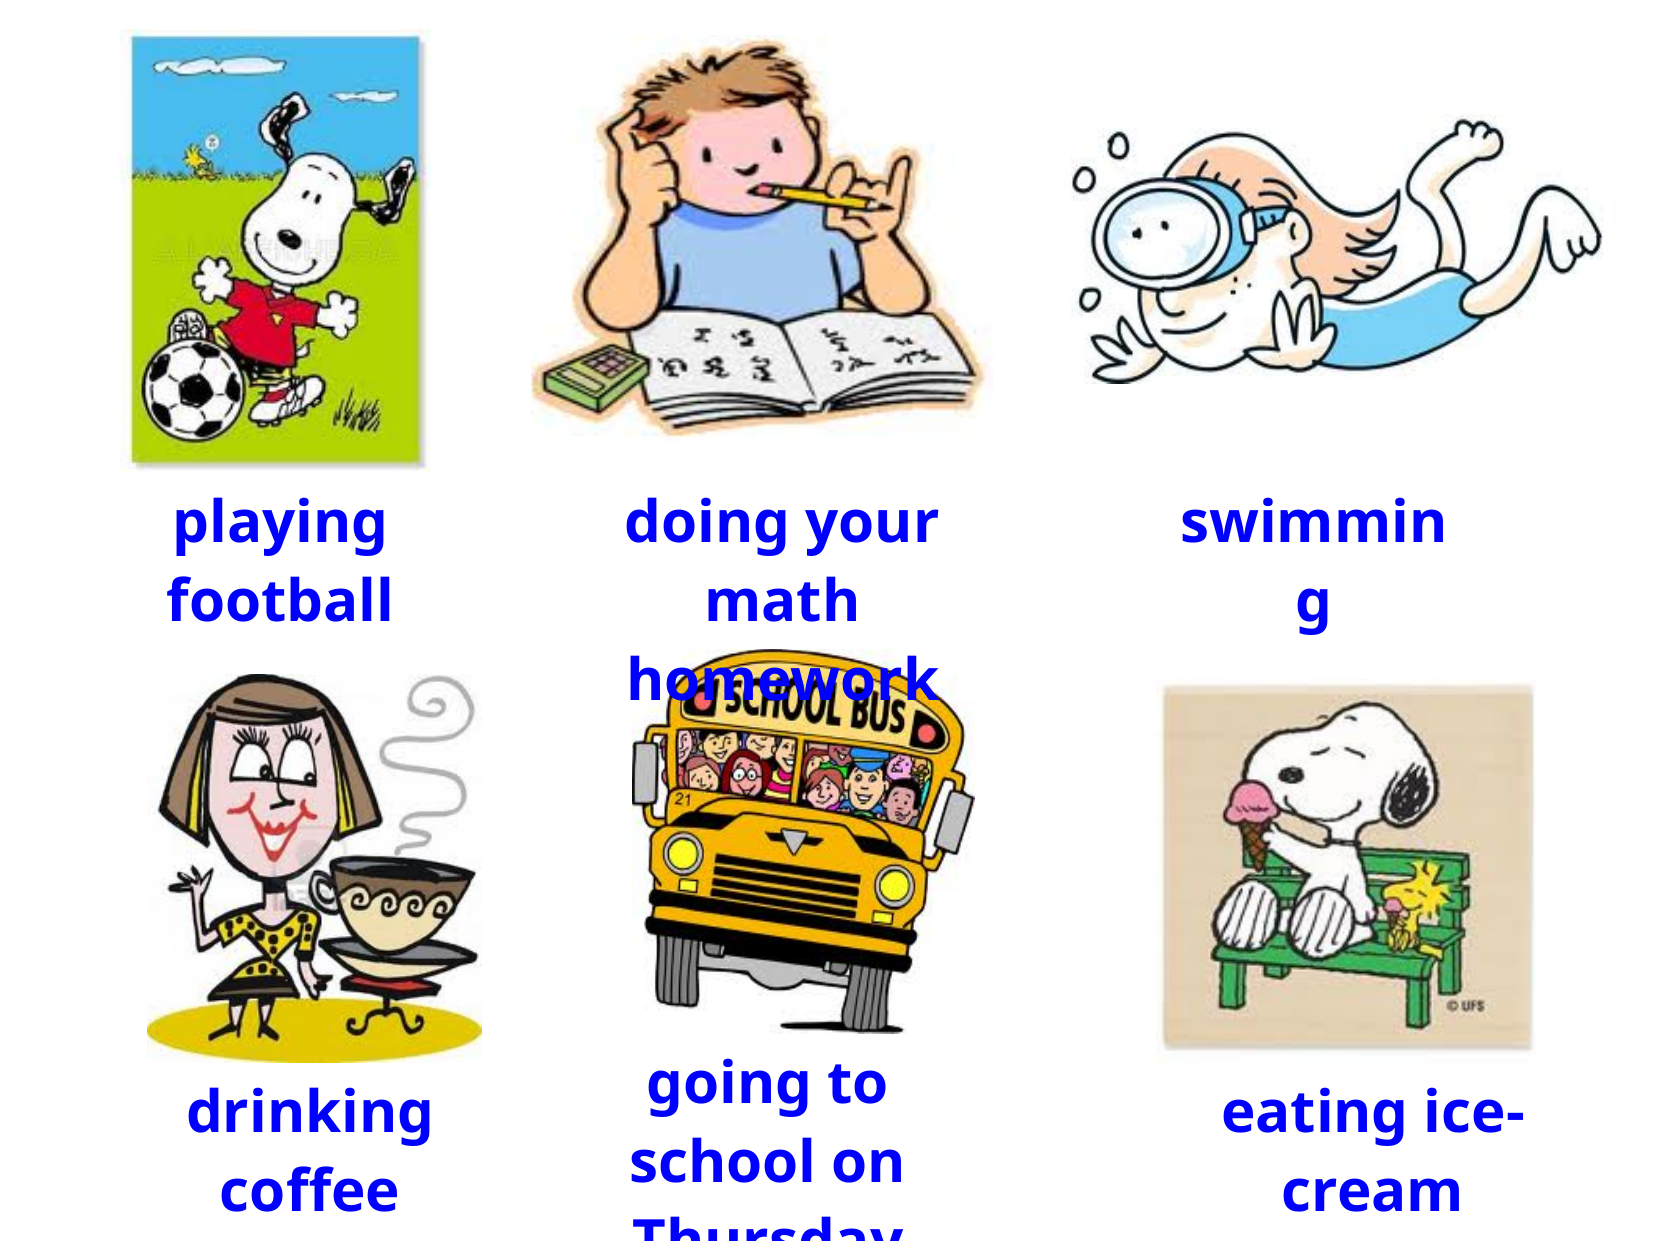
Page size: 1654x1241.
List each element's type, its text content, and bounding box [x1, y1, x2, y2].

text_box eating ice-cream [1151, 1062, 1595, 1241]
picture [632, 650, 975, 1033]
picture [1156, 679, 1536, 1062]
picture [59, 29, 494, 473]
text_box drinking coffee [147, 1062, 473, 1241]
picture [531, 35, 993, 443]
text_box going to school on Thursday [531, 1033, 1004, 1211]
text_box doing your math homework [531, 472, 1034, 650]
picture [1058, 114, 1625, 384]
picture [147, 674, 482, 1063]
text_box playing football [118, 472, 443, 650]
text_box swimming [1151, 472, 1477, 569]
